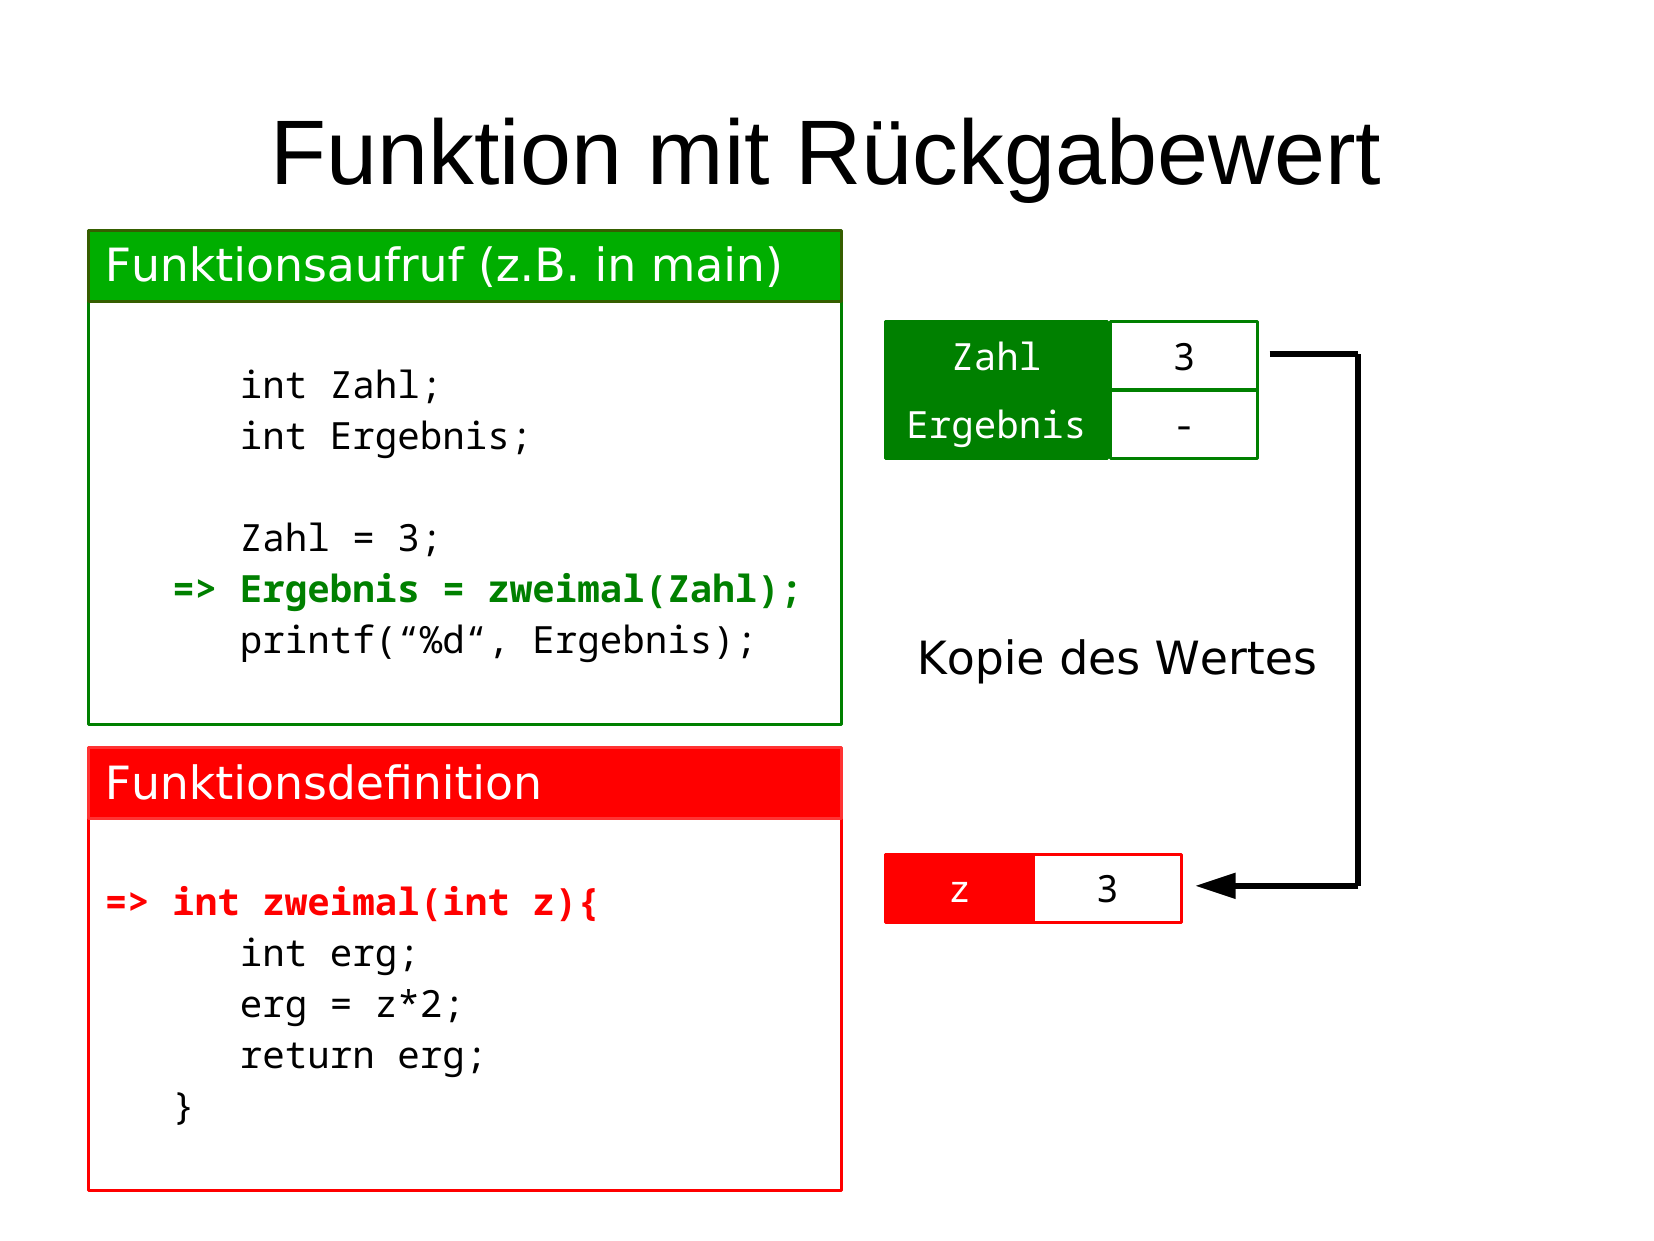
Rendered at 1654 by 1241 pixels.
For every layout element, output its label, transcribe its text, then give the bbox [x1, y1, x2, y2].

text_box Kopie des Wertes [900, 622, 1344, 694]
text_box Zahl [885, 321, 1108, 384]
title Funktion mit Rückgabewert [82, 49, 1571, 257]
text_box => int zweimal(int z){ int erg; erg = z*2; return erg; } [88, 820, 842, 1139]
text_box int Zahl; int Ergebnis; Zahl = 3; => Ergebnis = zweimal(Zahl); printf(“%d“, Ergebnis); [88, 303, 842, 665]
text_box Funktionsaufruf (z.B. in main) [88, 257, 842, 302]
text_box 3 [1033, 854, 1182, 916]
text_box Ergebnis [885, 389, 1108, 452]
text_box - [1110, 389, 1258, 452]
text_box z [885, 854, 1032, 916]
text_box 3 [1110, 321, 1258, 384]
text_box Funktionsdefinition [88, 747, 842, 819]
